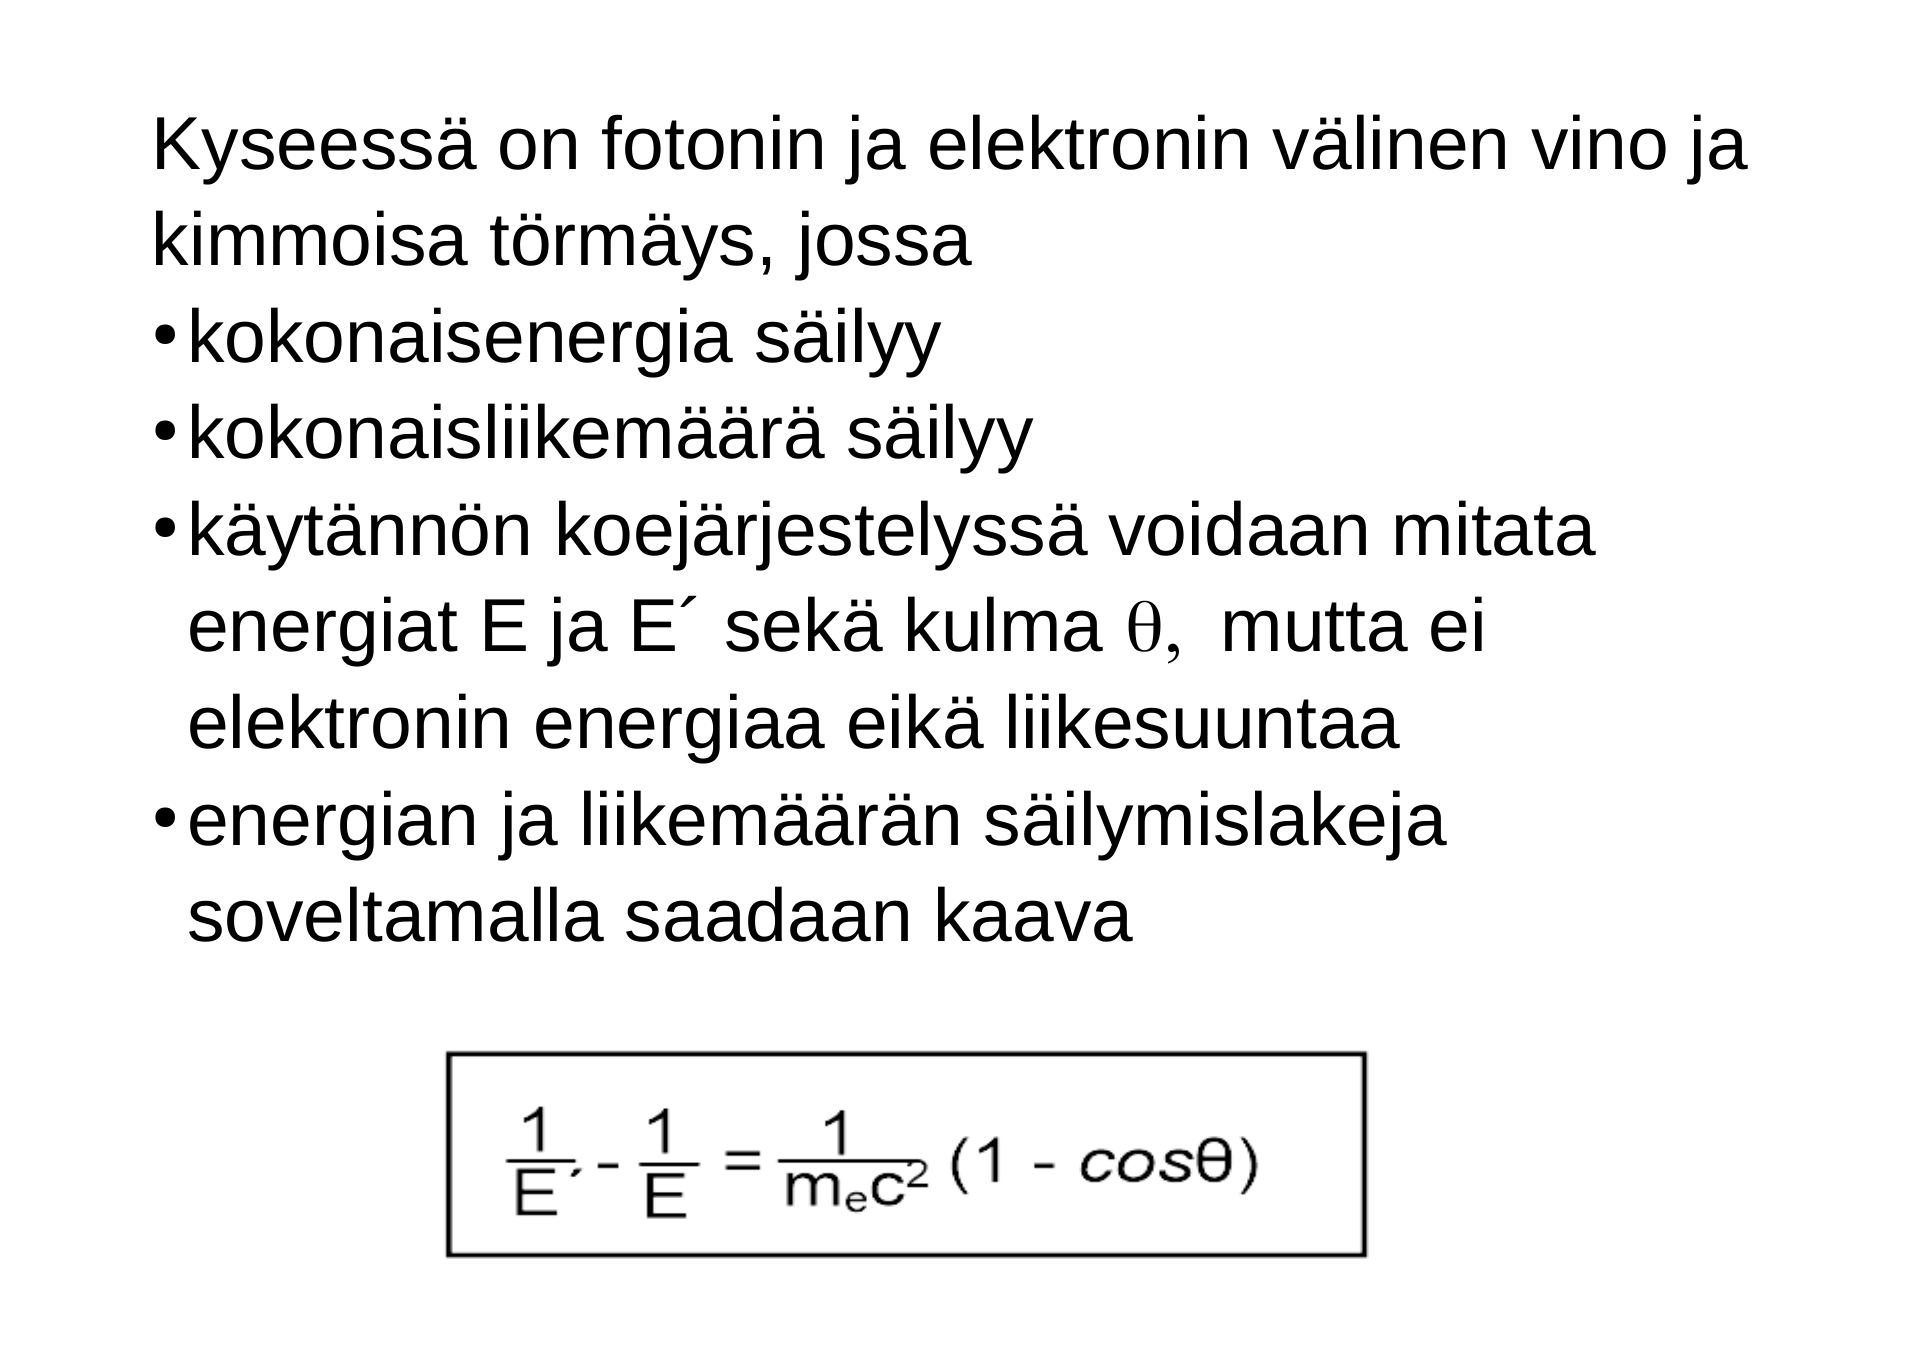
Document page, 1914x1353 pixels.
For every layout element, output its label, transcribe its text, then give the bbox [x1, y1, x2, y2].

text_box Kyseessä on fotonin ja elektronin välinen vino ja kimmoisa törmäys, jossa kokonaisenergia säilyy kokonaisliikemäärä säilyy käytännön koejärjestelyssä voidaan mitata energiat E ja E´ sekä kulma q, mutta ei elektronin energiaa eikä liikesuuntaa energian ja liikemäärän säilymislakeja soveltamalla saadaan kaava [137, 81, 1795, 975]
picture [416, 1017, 1408, 1280]
